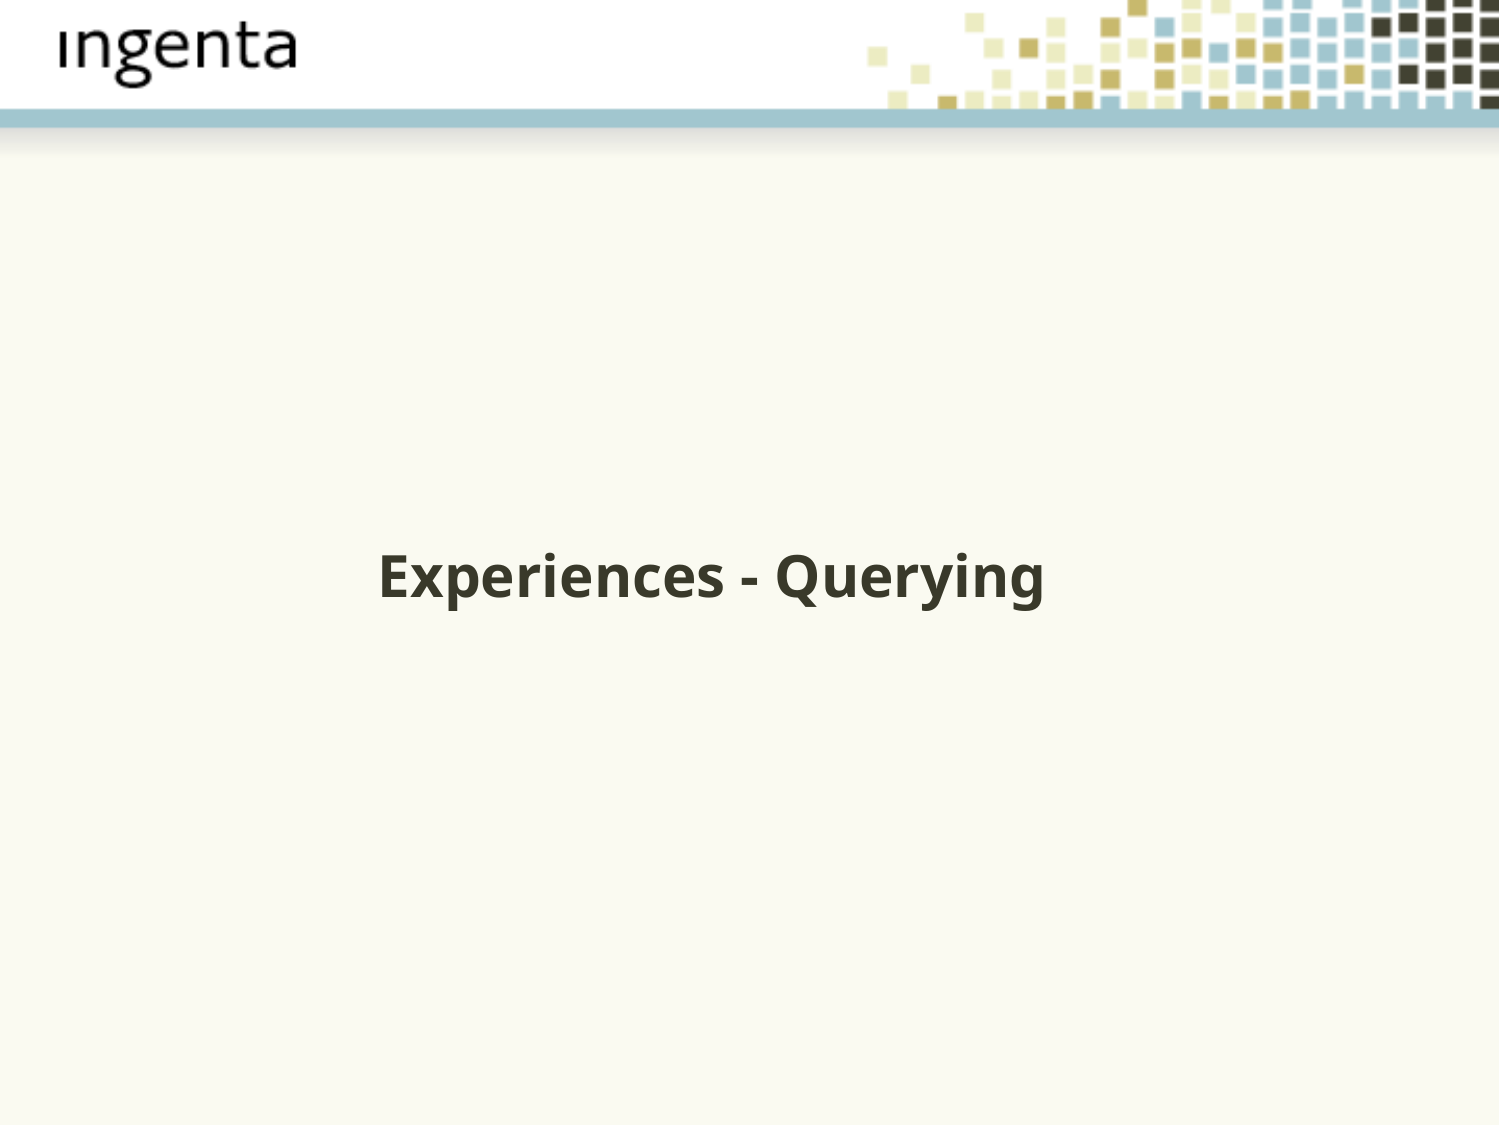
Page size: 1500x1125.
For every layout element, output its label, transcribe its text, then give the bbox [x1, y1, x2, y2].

picture [0, 0, 1499, 1125]
subtitle Experiences - Querying [50, 262, 1375, 975]
